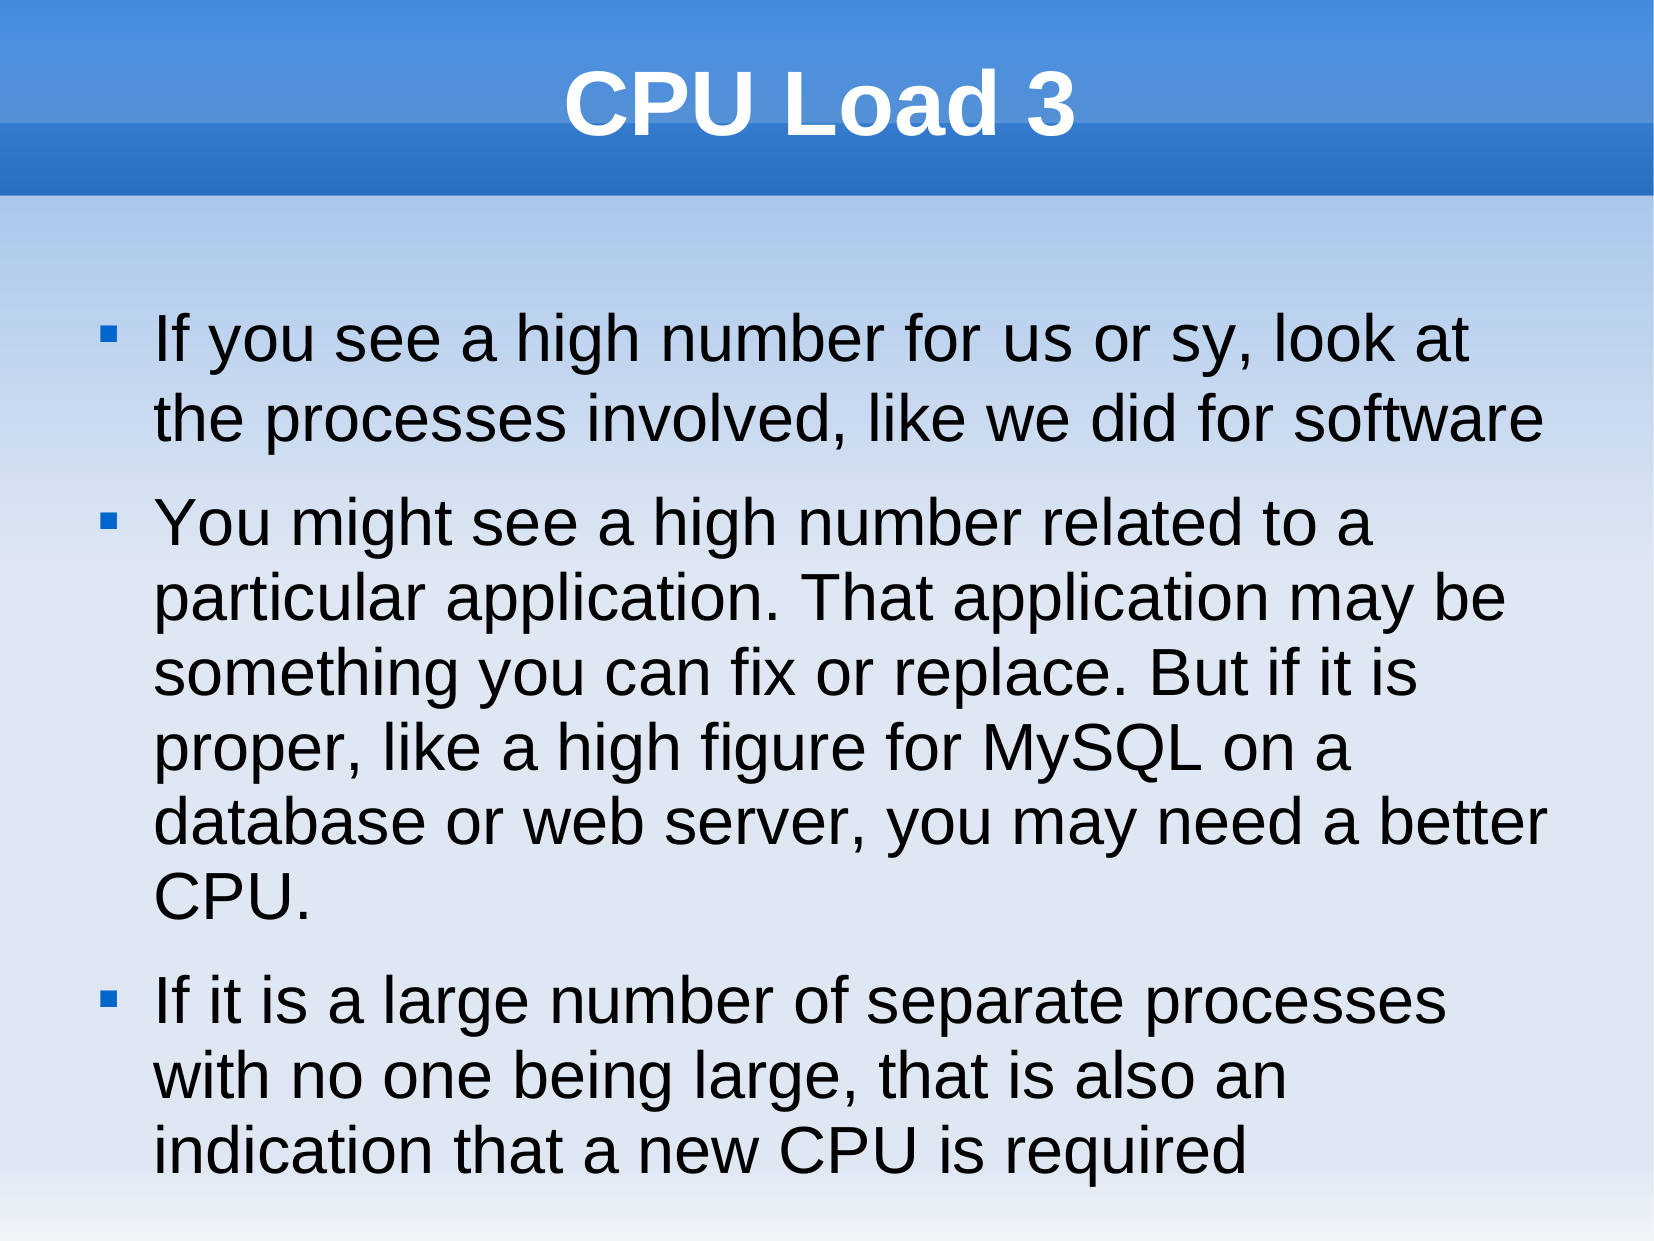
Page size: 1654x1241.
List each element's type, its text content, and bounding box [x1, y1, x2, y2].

list If you see a high number for us or sy, look at the processes involved, like we did for software You might see a high number related to a particular application. That application may be something you can fix or replace. But if it is proper, like a high figure for MySQL on a database or web server, you may need a better CPU. If it is a large number of separate processes with no one being large, that is also an indication that a new CPU is required [82, 290, 1571, 1109]
title CPU Load 3 [76, 0, 1565, 208]
picture [0, 0, 1654, 1241]
